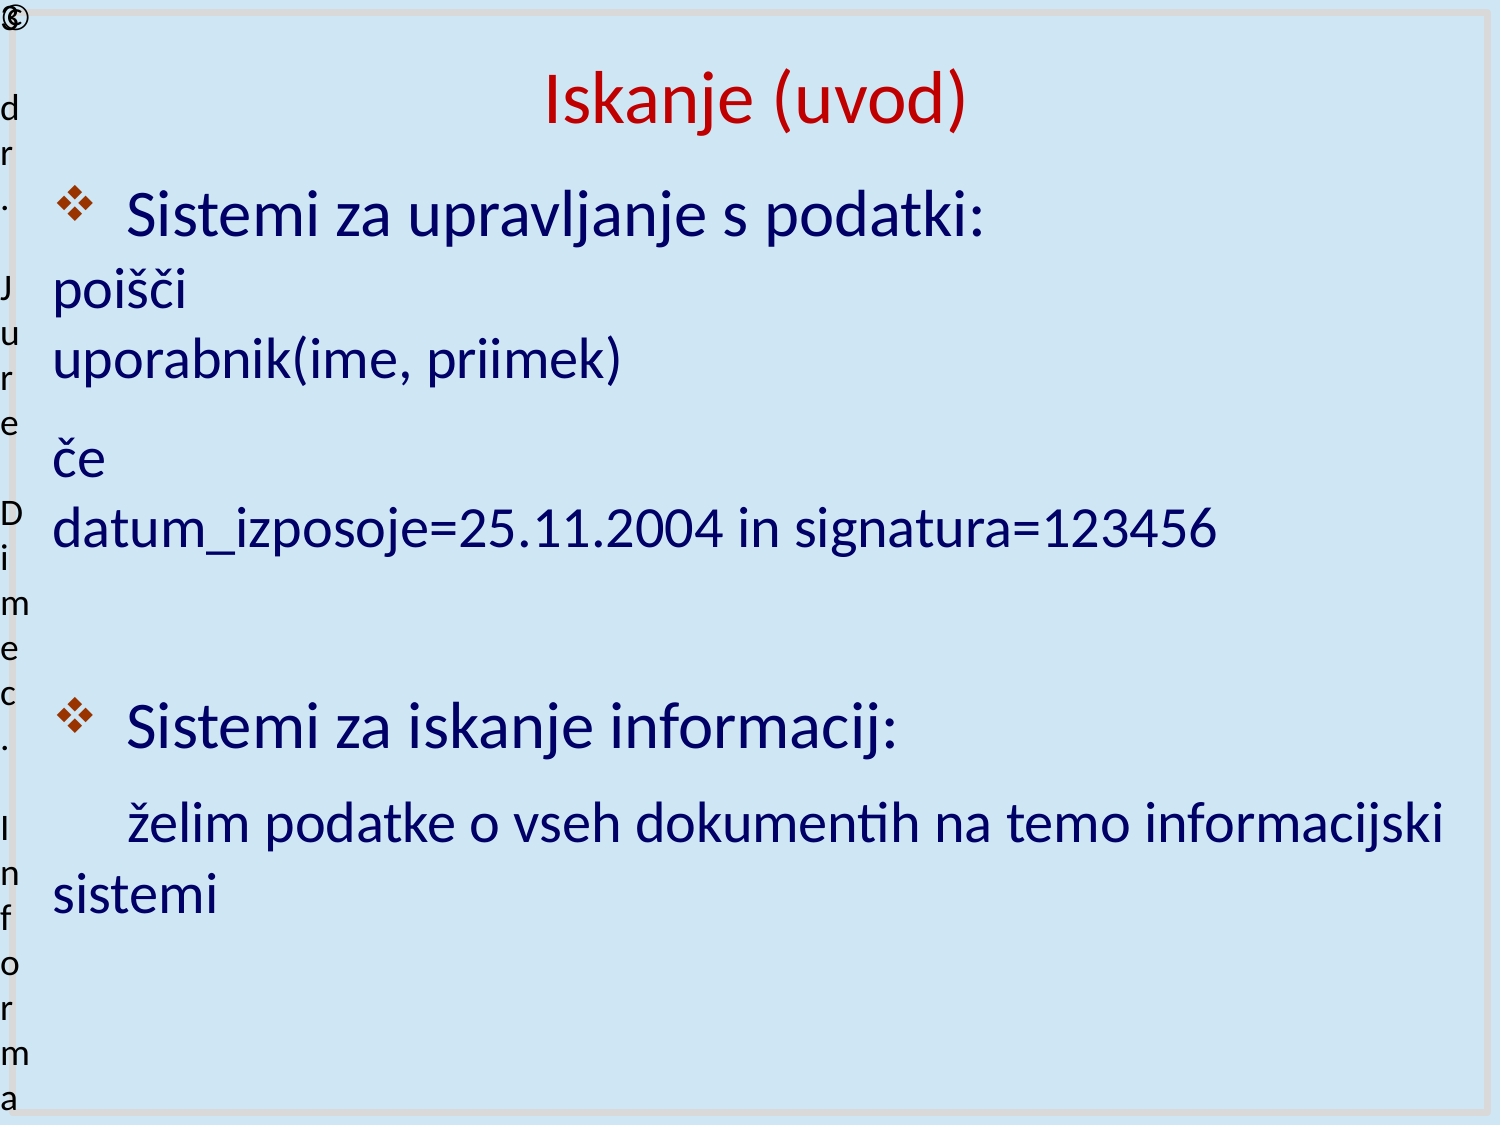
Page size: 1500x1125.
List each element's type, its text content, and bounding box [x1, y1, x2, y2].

title Iskanje (uvod) [37, 37, 1475, 150]
list Sistemi za upravljanje s podatki: poišči uporabnik(ime, priimek) če datum_izposoje=25.11.2004 in signatura=123456 Sistemi za iskanje informacij: želim podatke o vseh dokumentih na temo informacijski sistemi [37, 162, 1475, 1050]
